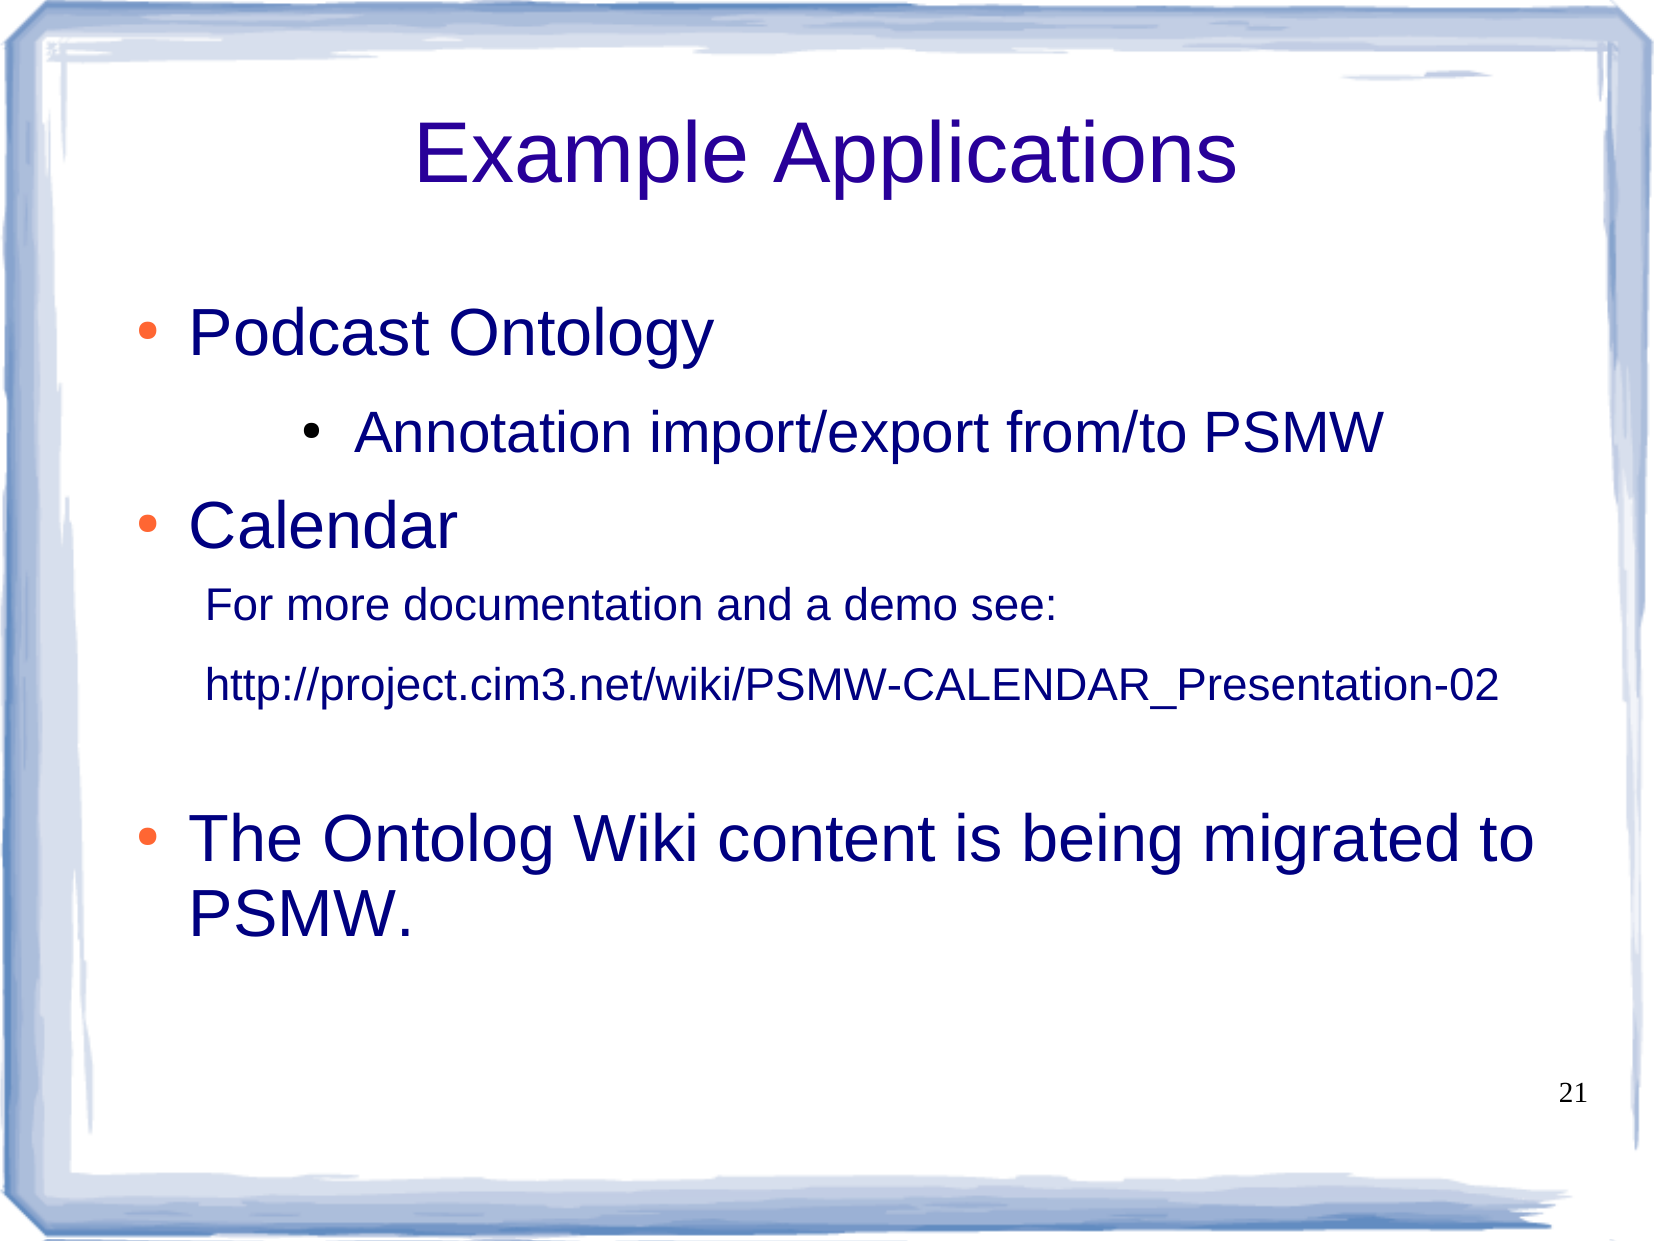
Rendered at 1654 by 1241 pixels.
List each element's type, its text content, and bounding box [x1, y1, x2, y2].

picture [0, 0, 1654, 1241]
list Podcast Ontology Annotation import/export from/to PSMW Calendar The Ontolog Wiki content is being migrated to PSMW. [118, 295, 1571, 1114]
title Example Applications [82, 49, 1571, 257]
text_box For more documentation and a demo see: http://project.cim3.net/wiki/PSMW-CALENDAR_Presentation-02 [133, 578, 1531, 711]
